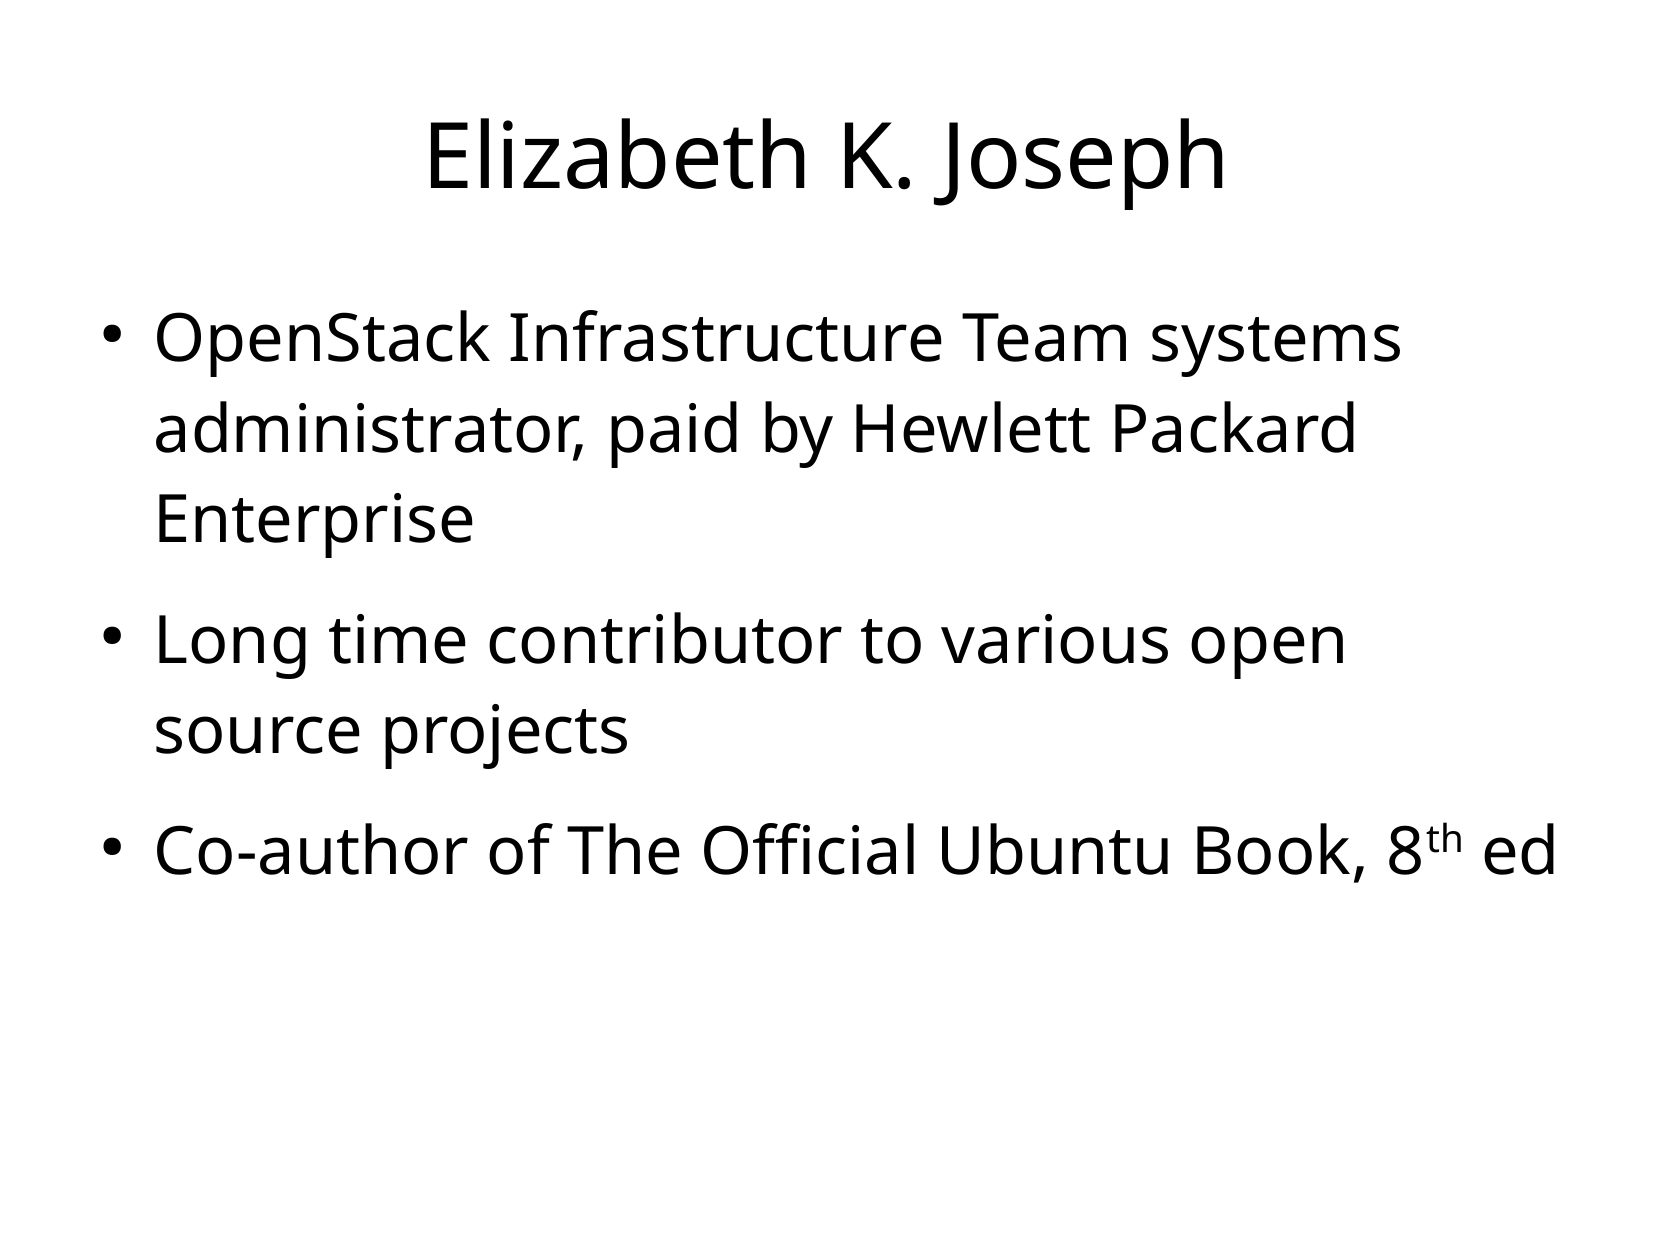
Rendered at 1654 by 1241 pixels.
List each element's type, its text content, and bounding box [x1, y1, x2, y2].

title Elizabeth K. Joseph [82, 49, 1571, 257]
list OpenStack Infrastructure Team systems administrator, paid by Hewlett Packard Enterprise Long time contributor to various open source projects Co-author of The Official Ubuntu Book, 8th ed [82, 290, 1571, 1010]
